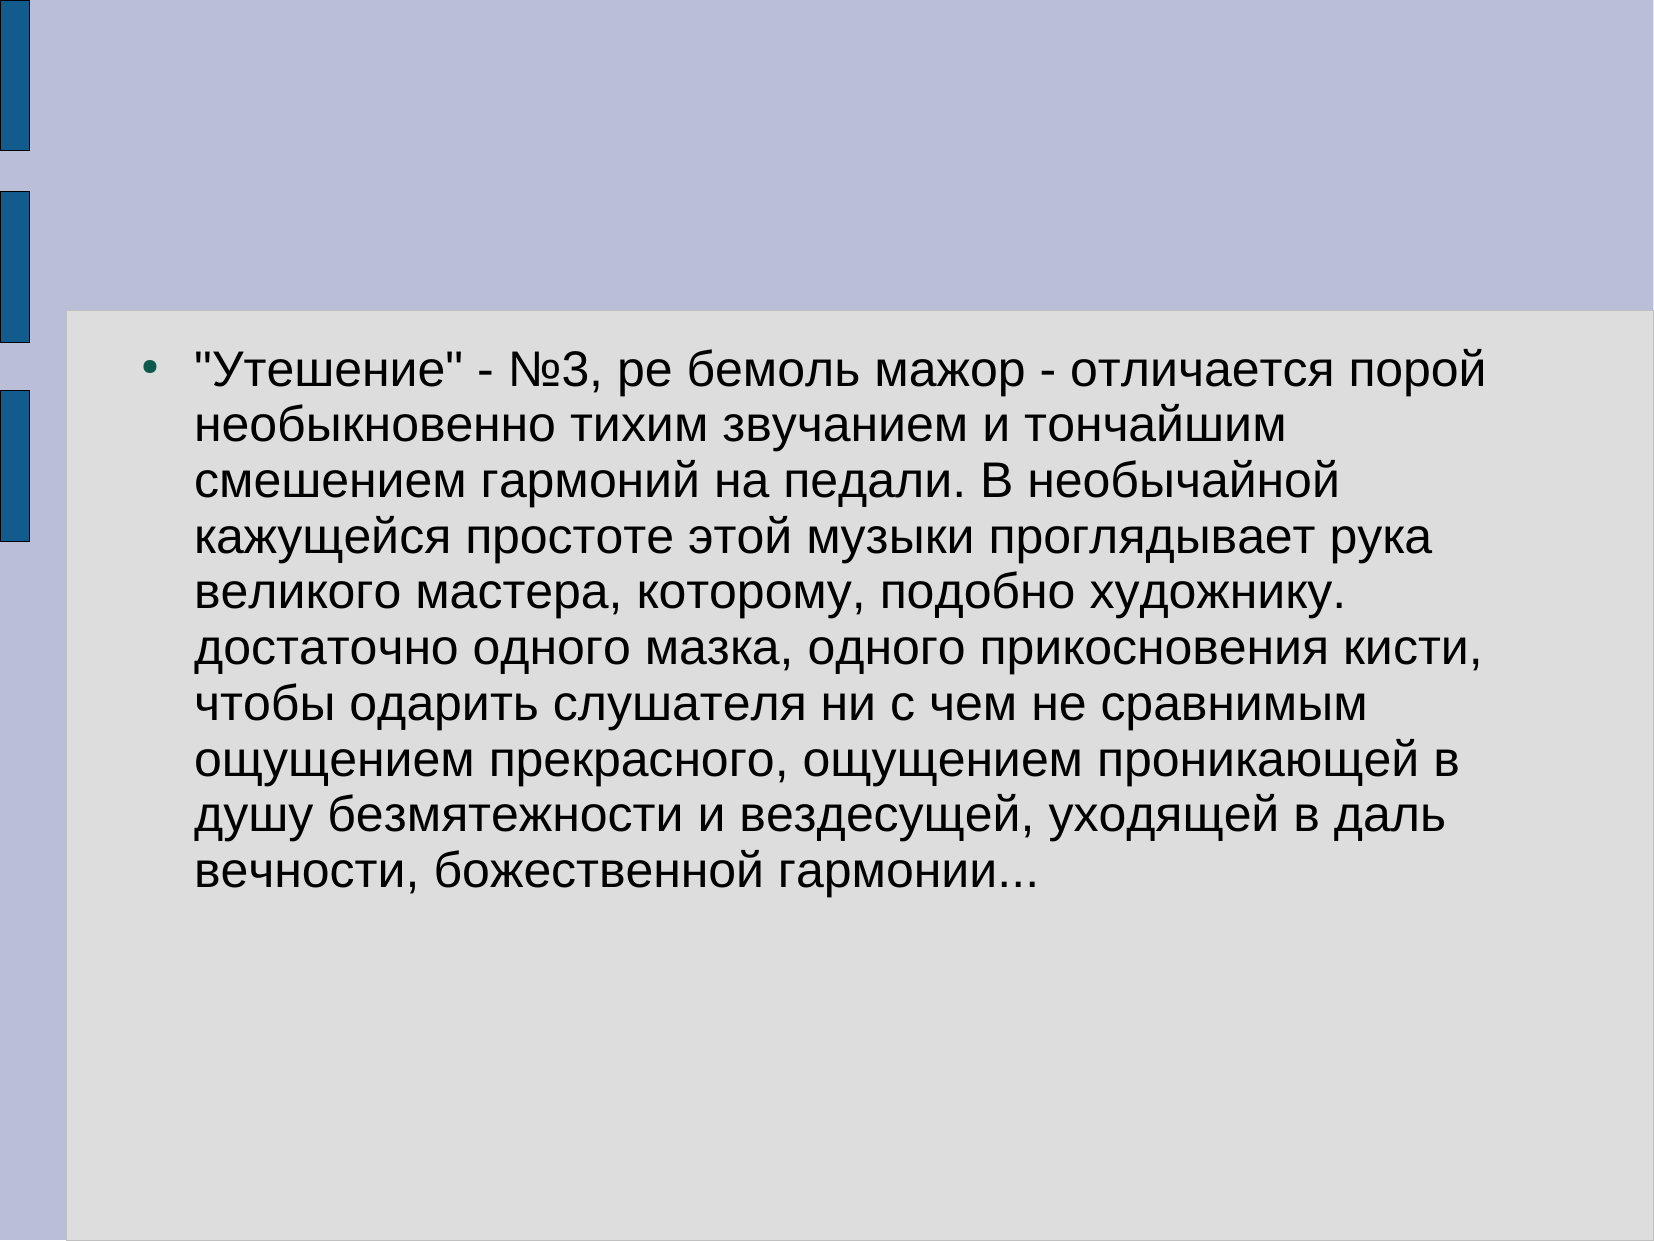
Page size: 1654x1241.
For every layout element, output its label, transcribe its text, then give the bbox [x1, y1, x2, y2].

list "Утешение" - №3, ре бемоль мажор - отличается порой необыкновенно тихим звучанием и тончайшим смешением гармоний на педали. В необычайной кажущейся простоте этой музыки проглядывает рука великого мастера, которому, подобно художнику. достаточно одного мазка, одного прикосновения кисти, чтобы одарить слушателя ни с чем не сравнимым ощущением прекрасного, ощущением проникающей в душу безмятежности и вездесущей, уходящей в даль вечности, божественной гармонии... [123, 340, 1536, 1123]
